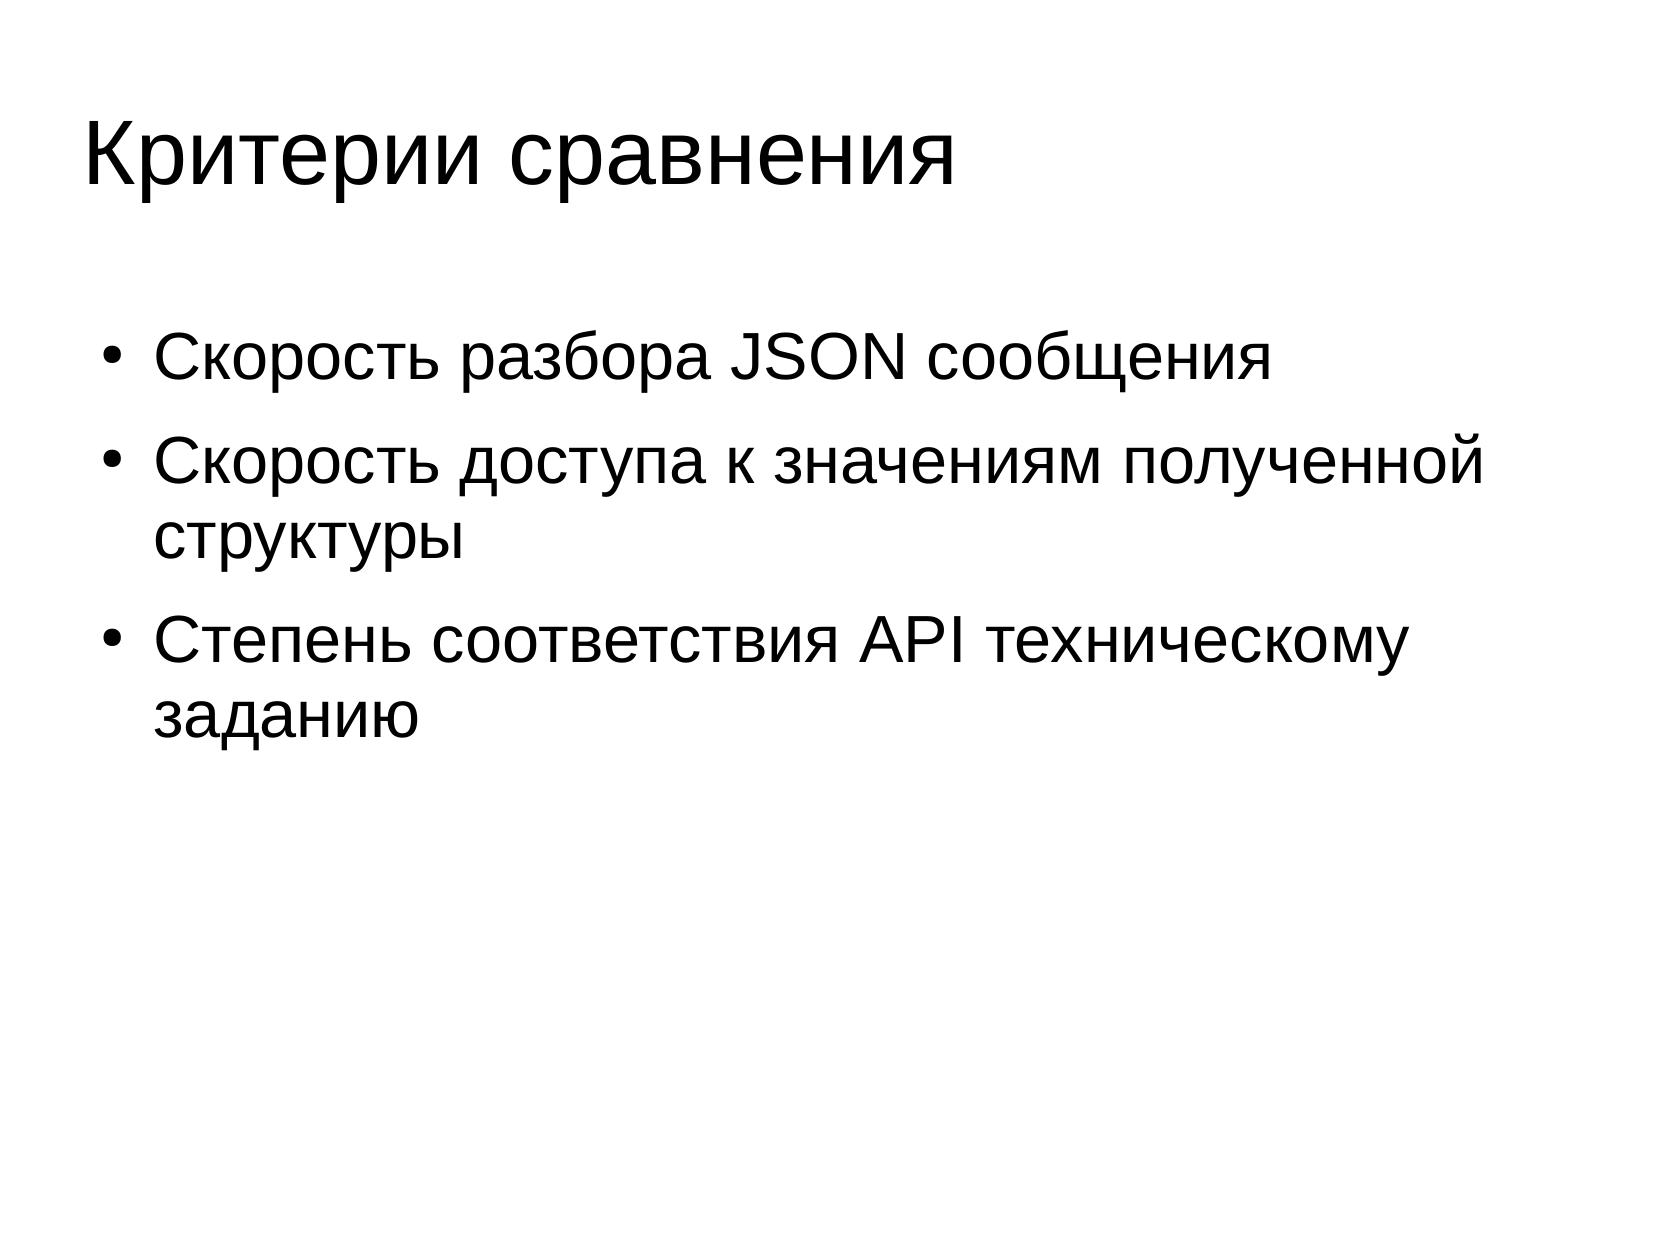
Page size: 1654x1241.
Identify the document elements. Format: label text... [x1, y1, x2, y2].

title Критерии сравнения [82, 49, 1571, 257]
list Скорость разбора JSON сообщения Скорость доступа к значениям полученной структуры Степень соответствия API техническому заданию [82, 318, 1571, 1039]
